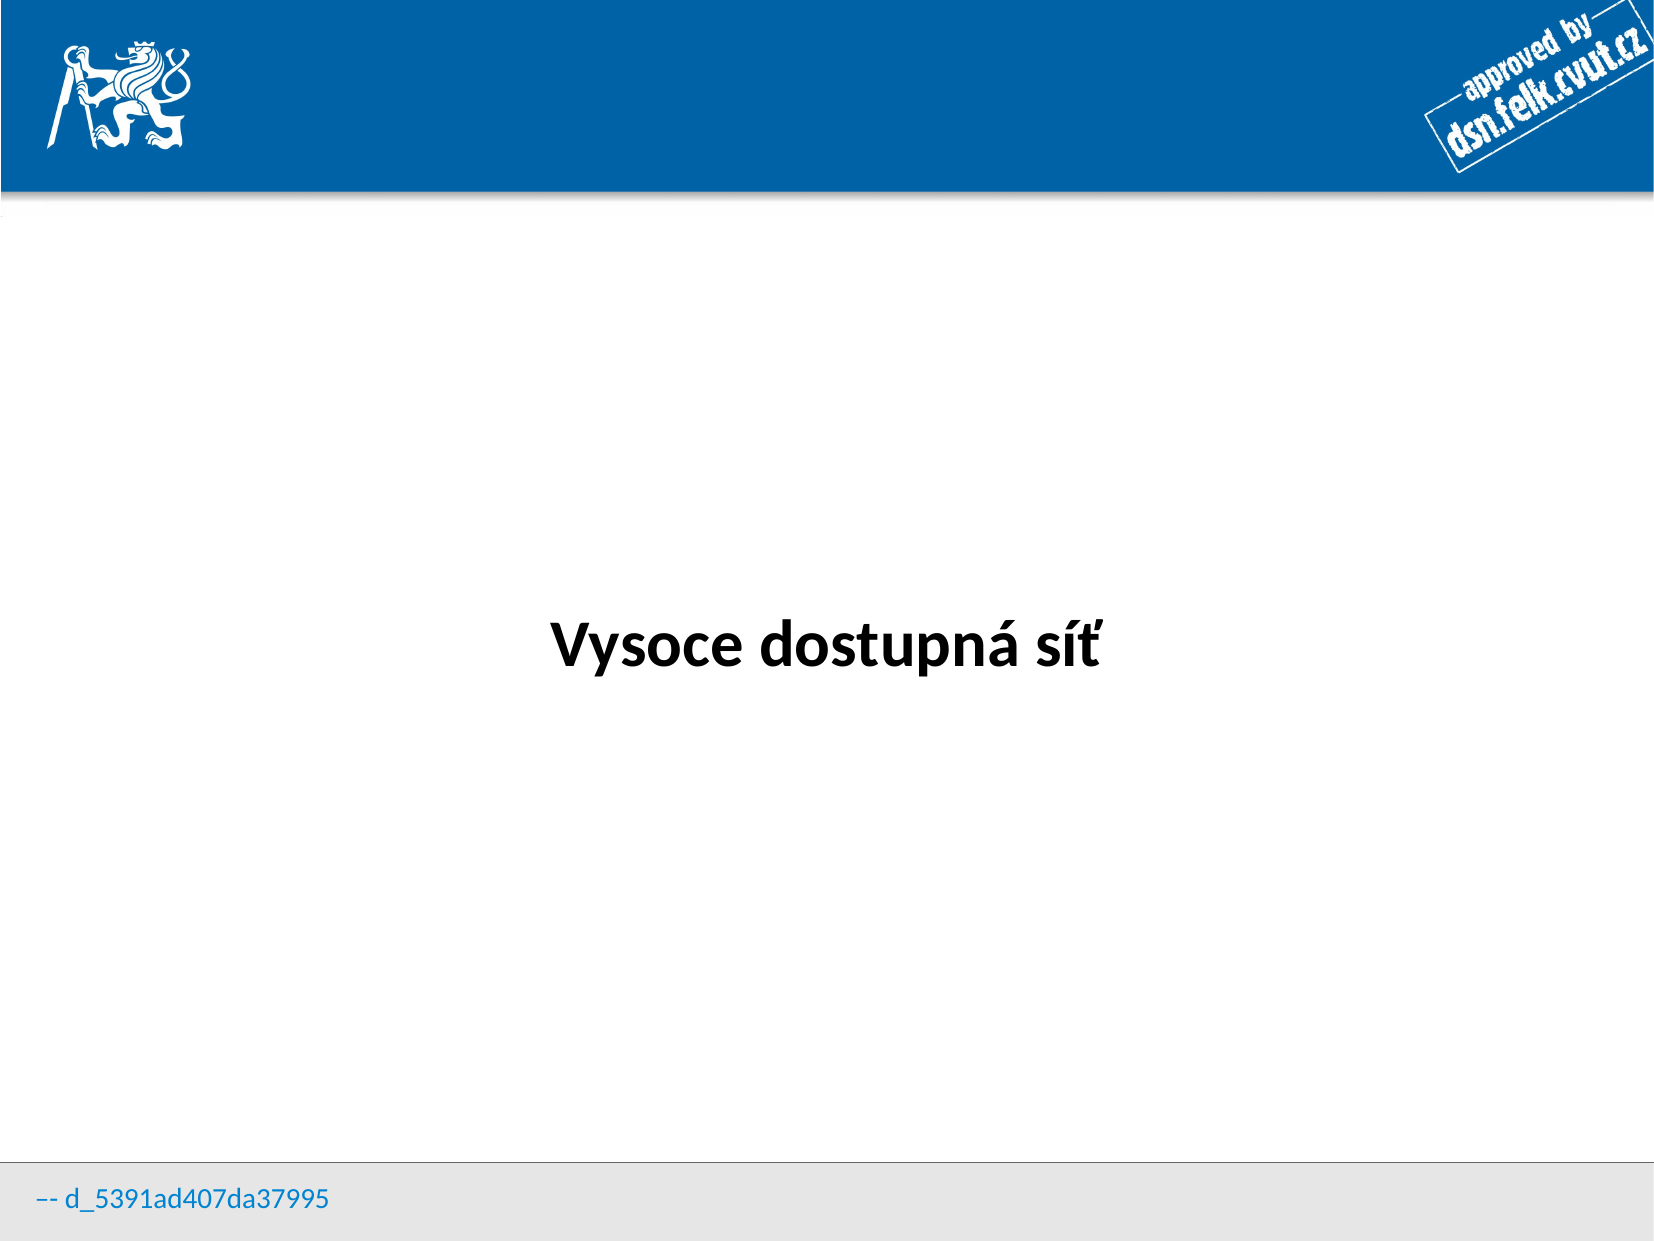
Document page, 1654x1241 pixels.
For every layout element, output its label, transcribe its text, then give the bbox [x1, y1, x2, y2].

picture [1, 0, 1654, 217]
subtitle Vysoce dostupná síť [82, 290, 1571, 1010]
